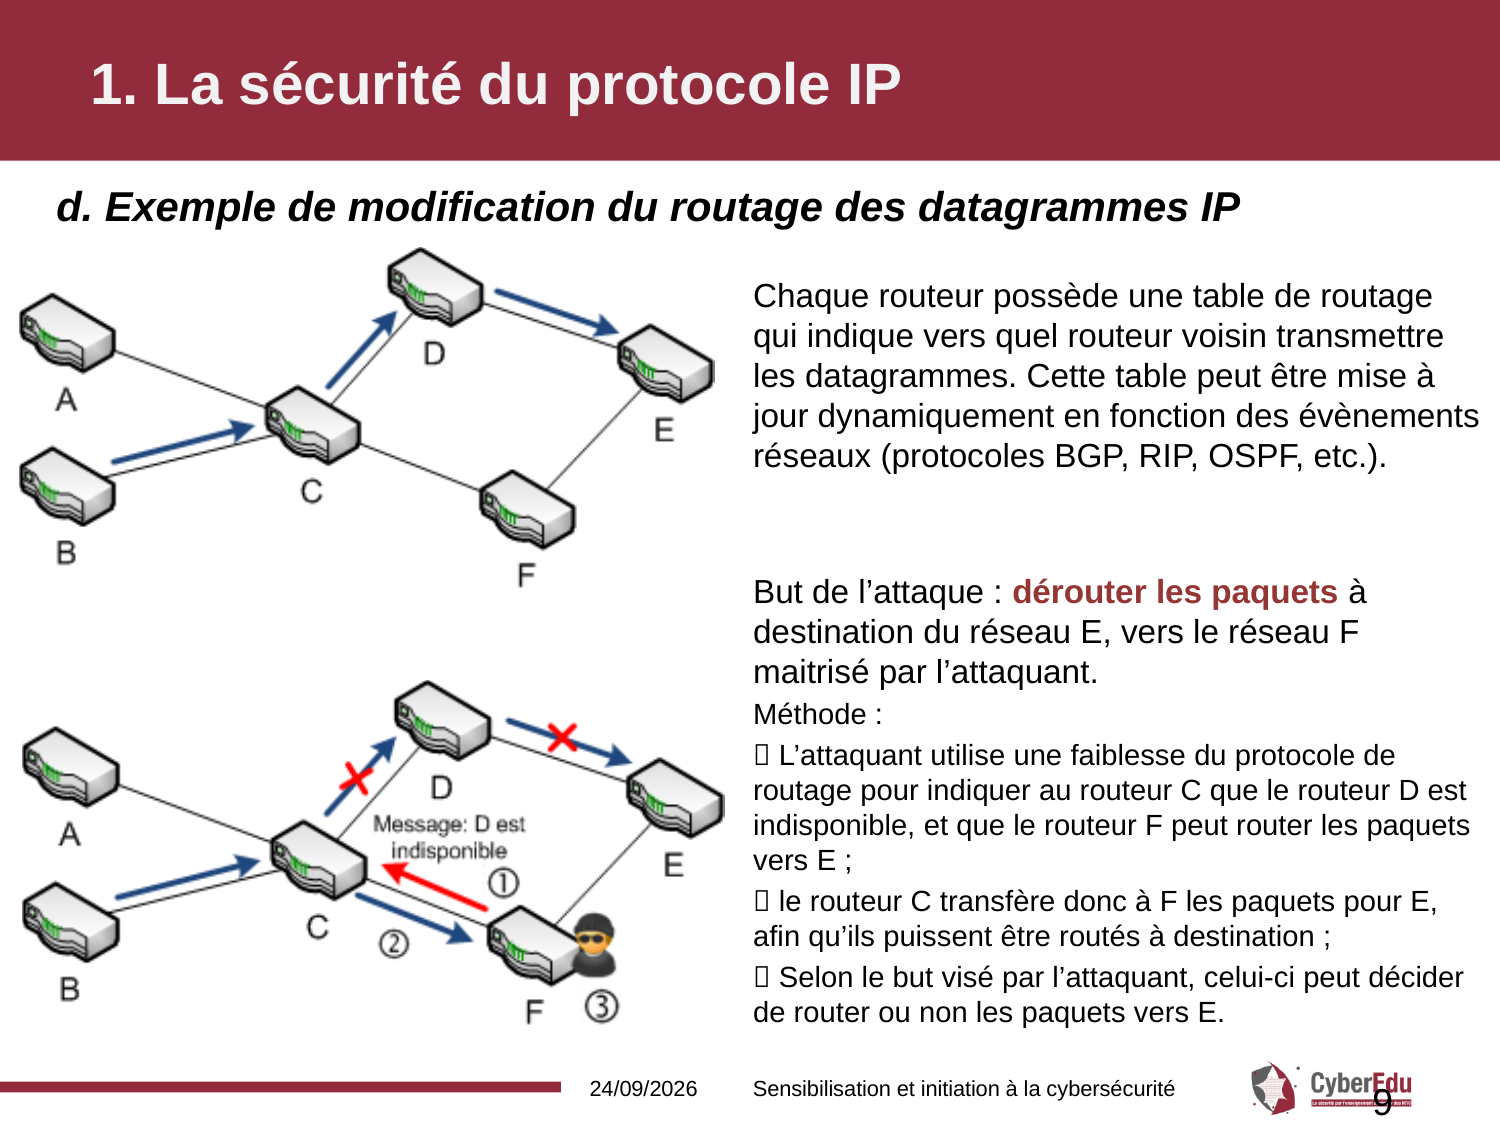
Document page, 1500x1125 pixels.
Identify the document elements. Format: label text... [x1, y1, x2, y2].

text_box Chaque routeur possède une table de routage qui indique vers quel routeur voisin transmettre les datagrammes. Cette table peut être mise à jour dynamiquement en fonction des évènements réseaux (protocoles BGP, RIP, OSPF, etc.). [738, 267, 1500, 504]
picture [1246, 1060, 1412, 1115]
footer Sensibilisation et initiation à la cybersécurité [738, 1057, 1236, 1118]
picture [22, 680, 725, 1035]
picture [19, 247, 715, 598]
title 1. La sécurité du protocole IP [75, 1, 1425, 161]
slide_number 15/11/2020 [561, 1057, 727, 1118]
picture [1377, 1092, 1387, 1104]
text_box But de l’attaque : dérouter les paquets à destination du réseau E, vers le réseau F maitrisé par l’attaquant. Méthode :  L’attaquant utilise une faiblesse du protocole de routage pour indiquer au routeur C que le routeur D est indisponible, et que le routeur F peut router les paquets vers E ;  le routeur C transfère donc à F les paquets pour E, afin qu’ils puissent être routés à destination ;  Selon le but visé par l’attaquant, celui-ci peut décider de router ou non les paquets vers E. [738, 562, 1488, 1047]
text_box d. Exemple de modification du routage des datagrammes IP [41, 172, 1471, 268]
